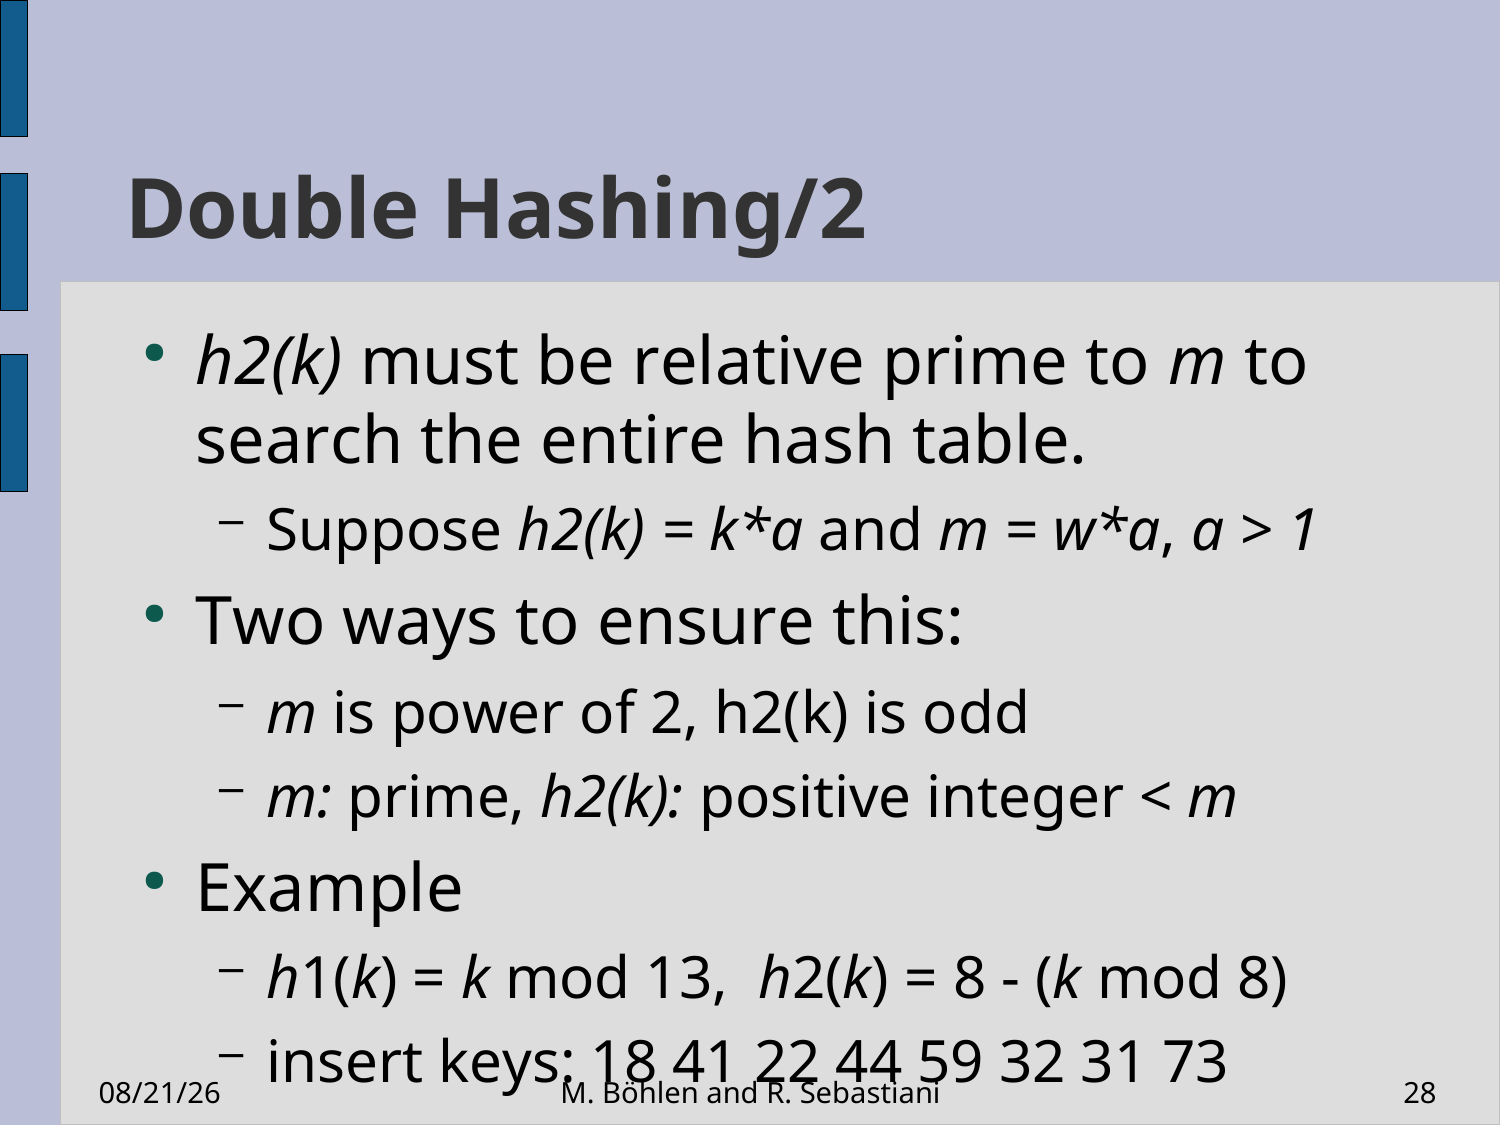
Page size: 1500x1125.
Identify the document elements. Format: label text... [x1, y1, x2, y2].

title Double Hashing/2 [110, 67, 1392, 271]
list h2(k) must be relative prime to m to search the entire hash table. Suppose h2(k) = k*a and m = w*a, a > 1 Two ways to ensure this: m is power of 2, h2(k) is odd m: prime, h2(k): positive integer < m Example h1(k) = k mod 13, h2(k) = 8 - (k mod 8) insert keys: 18 41 22 44 59 32 31 73 [110, 312, 1392, 1042]
